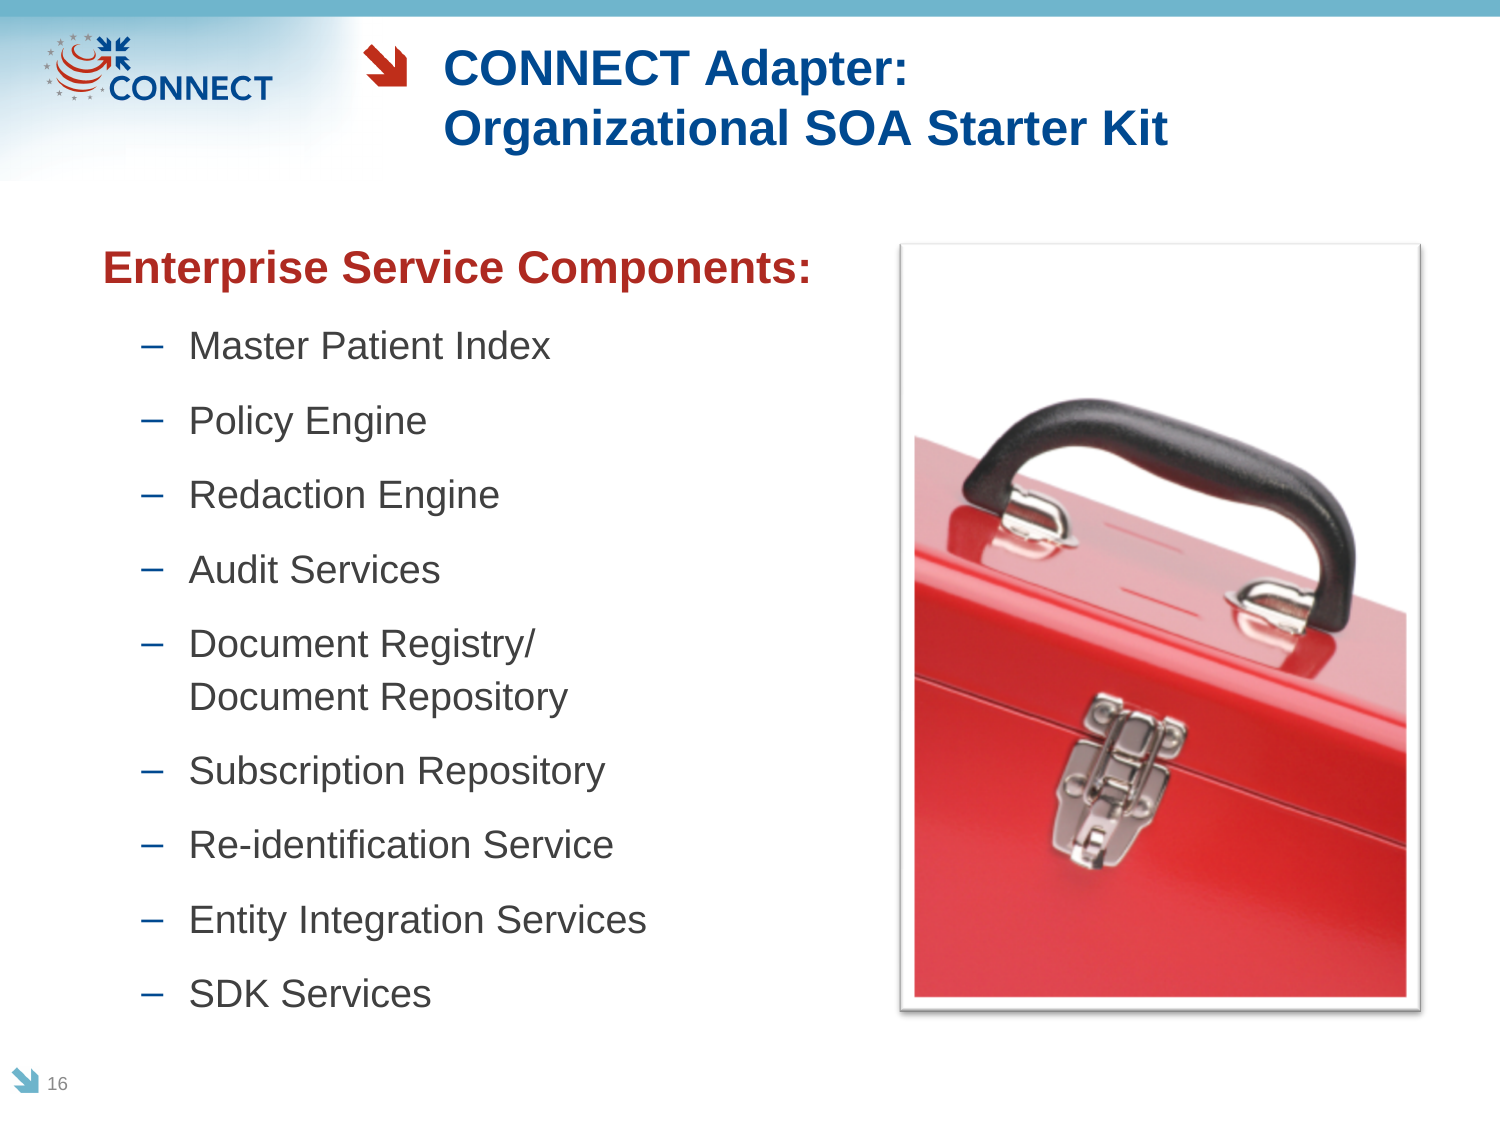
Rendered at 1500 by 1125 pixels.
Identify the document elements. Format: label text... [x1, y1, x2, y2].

text_box <number> [32, 1053, 383, 1114]
list Enterprise Service Components: Master Patient Index Policy Engine Redaction Engine Audit Services Document Registry/ Document Repository Subscription Repository Re-identification Service Entity Integration Services SDK Services [87, 224, 1438, 1024]
title CONNECT Adapter: Organizational SOA Starter Kit [428, 28, 1500, 213]
picture [889, 236, 1433, 1027]
picture [10, 1066, 32, 1094]
picture [0, 17, 408, 181]
